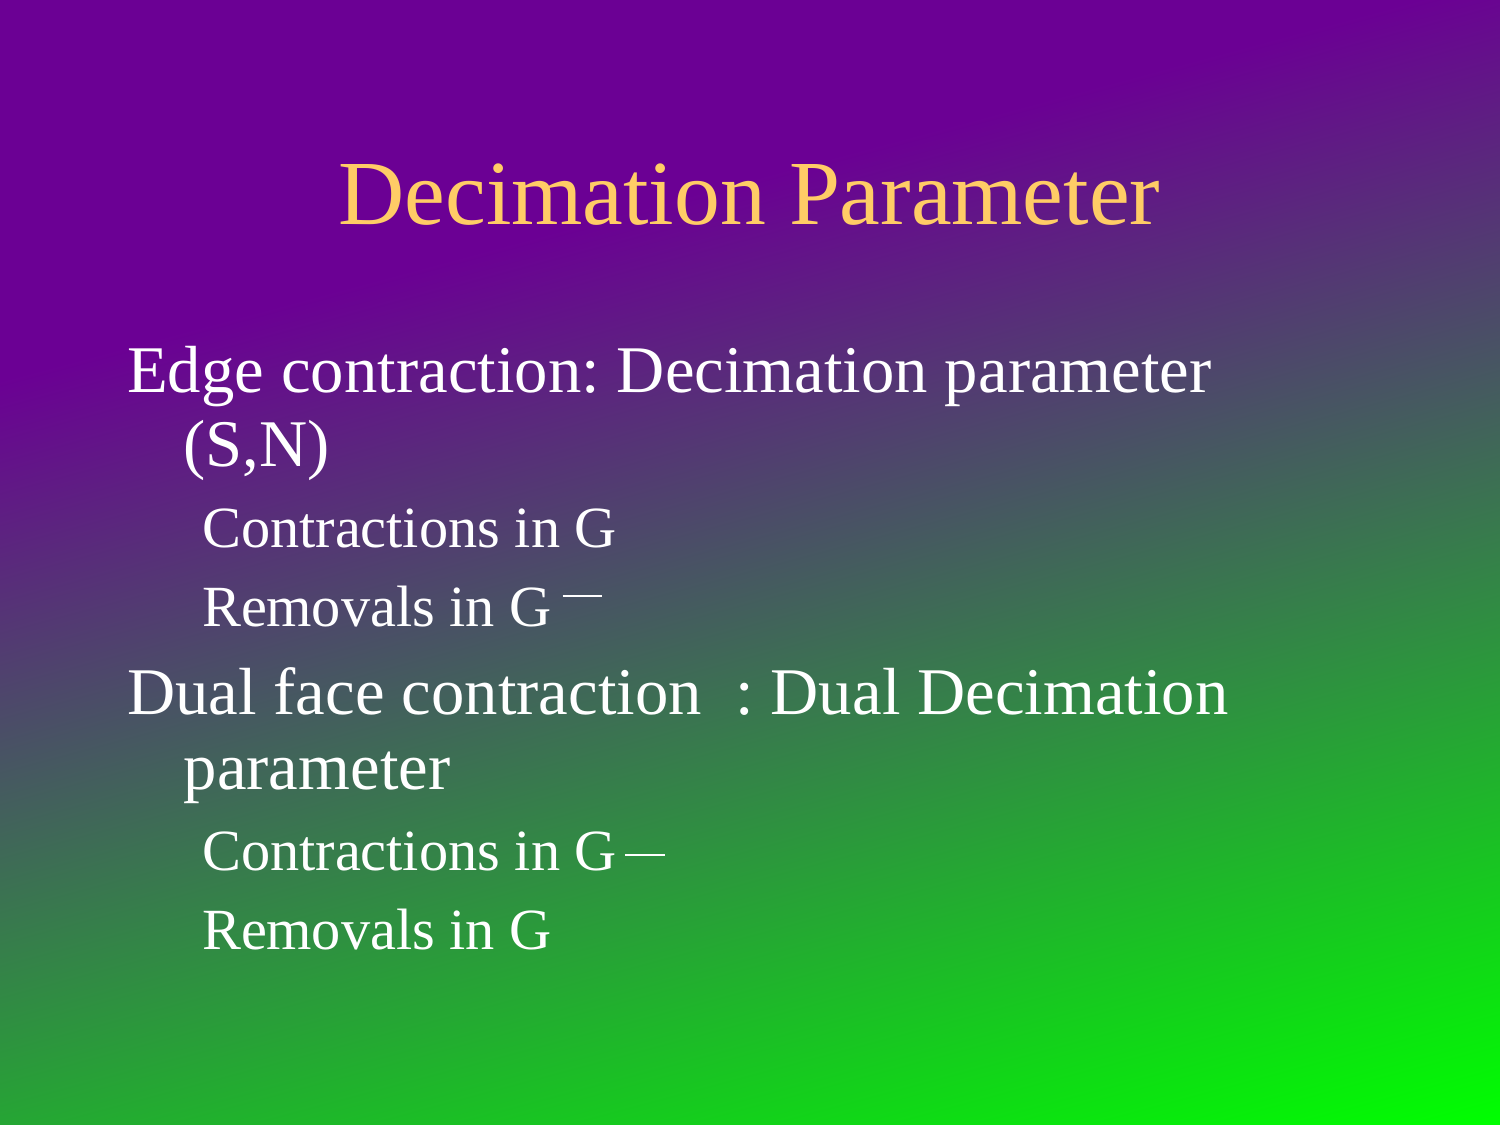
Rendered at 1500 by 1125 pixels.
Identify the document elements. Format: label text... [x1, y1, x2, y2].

list Edge contraction: Decimation parameter (S,N) Contractions in G Removals in G Dual face contraction : Dual Decimation parameter Contractions in G Removals in G [112, 324, 1388, 1015]
title Decimation Parameter [112, 99, 1388, 288]
